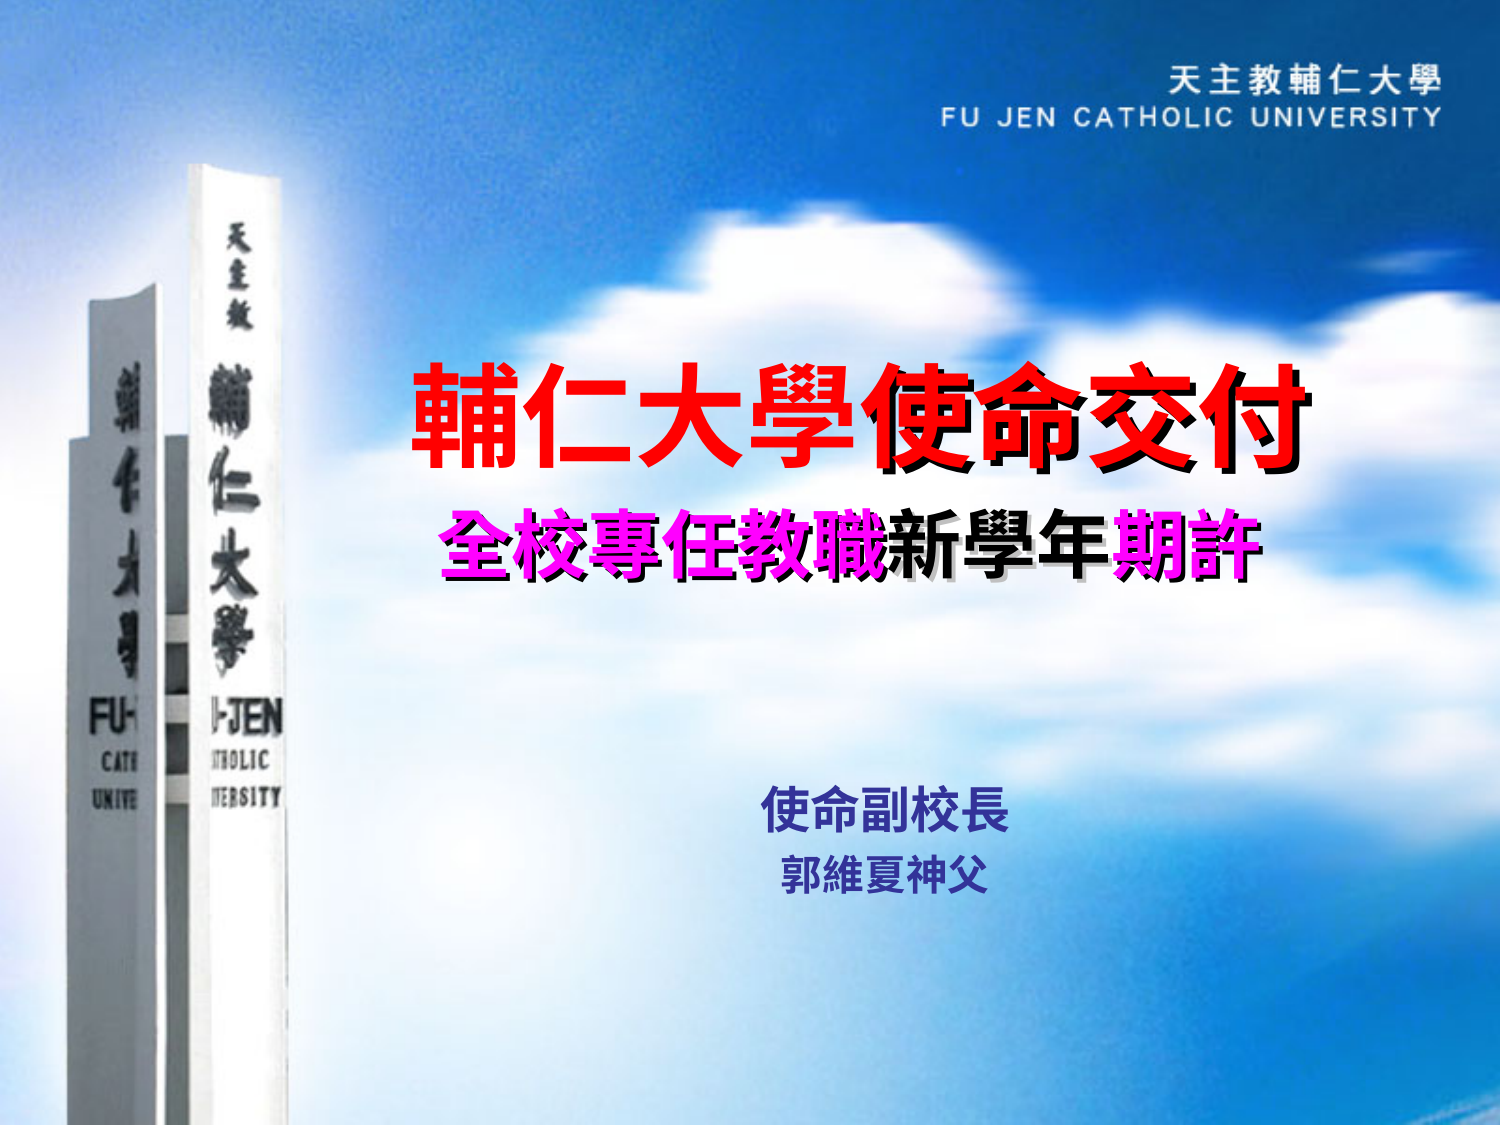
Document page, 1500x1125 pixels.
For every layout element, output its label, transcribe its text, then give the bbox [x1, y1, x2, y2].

title 輔仁大學使命交付 全校專任教職新學年期許 [218, 290, 1500, 646]
subtitle 使命副校長 郭維夏神父 [360, 770, 1411, 1125]
